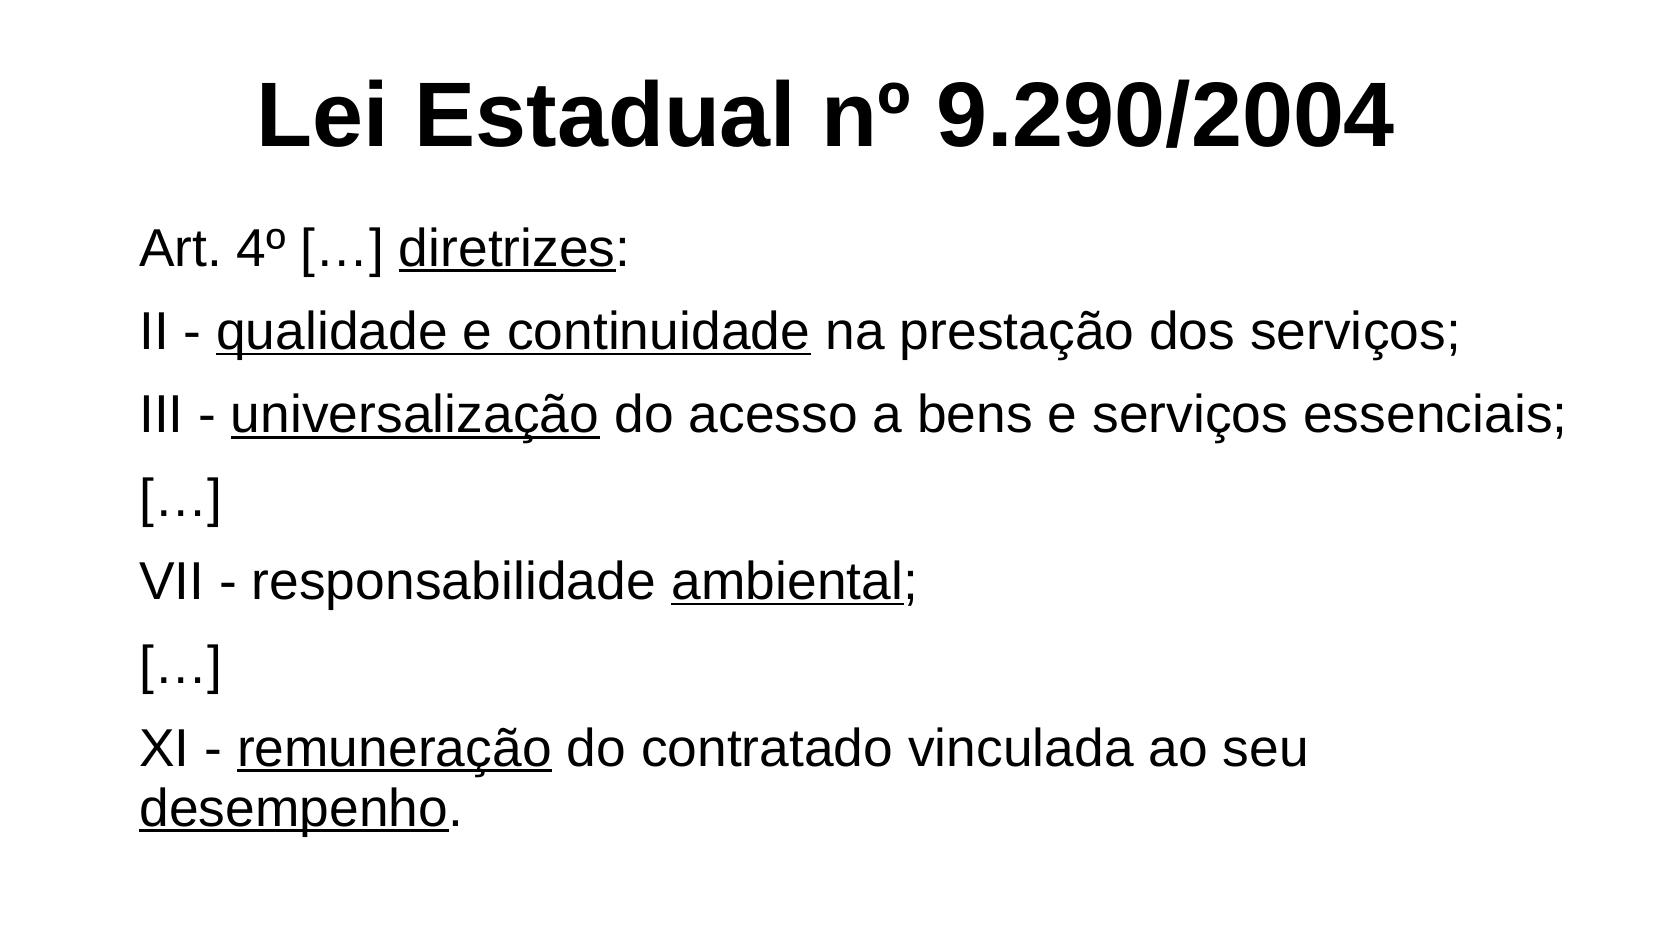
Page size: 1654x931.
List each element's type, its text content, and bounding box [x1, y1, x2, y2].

title Lei Estadual nº 9.290/2004 [82, 37, 1571, 193]
list Art. 4º […] diretrizes: II - qualidade e continuidade na prestação dos serviços; III - universalização do acesso a bens e serviços essenciais; […] VII - responsabilidade ambiental; […] XI - remuneração do contratado vinculada ao seu desempenho. [82, 217, 1571, 886]
